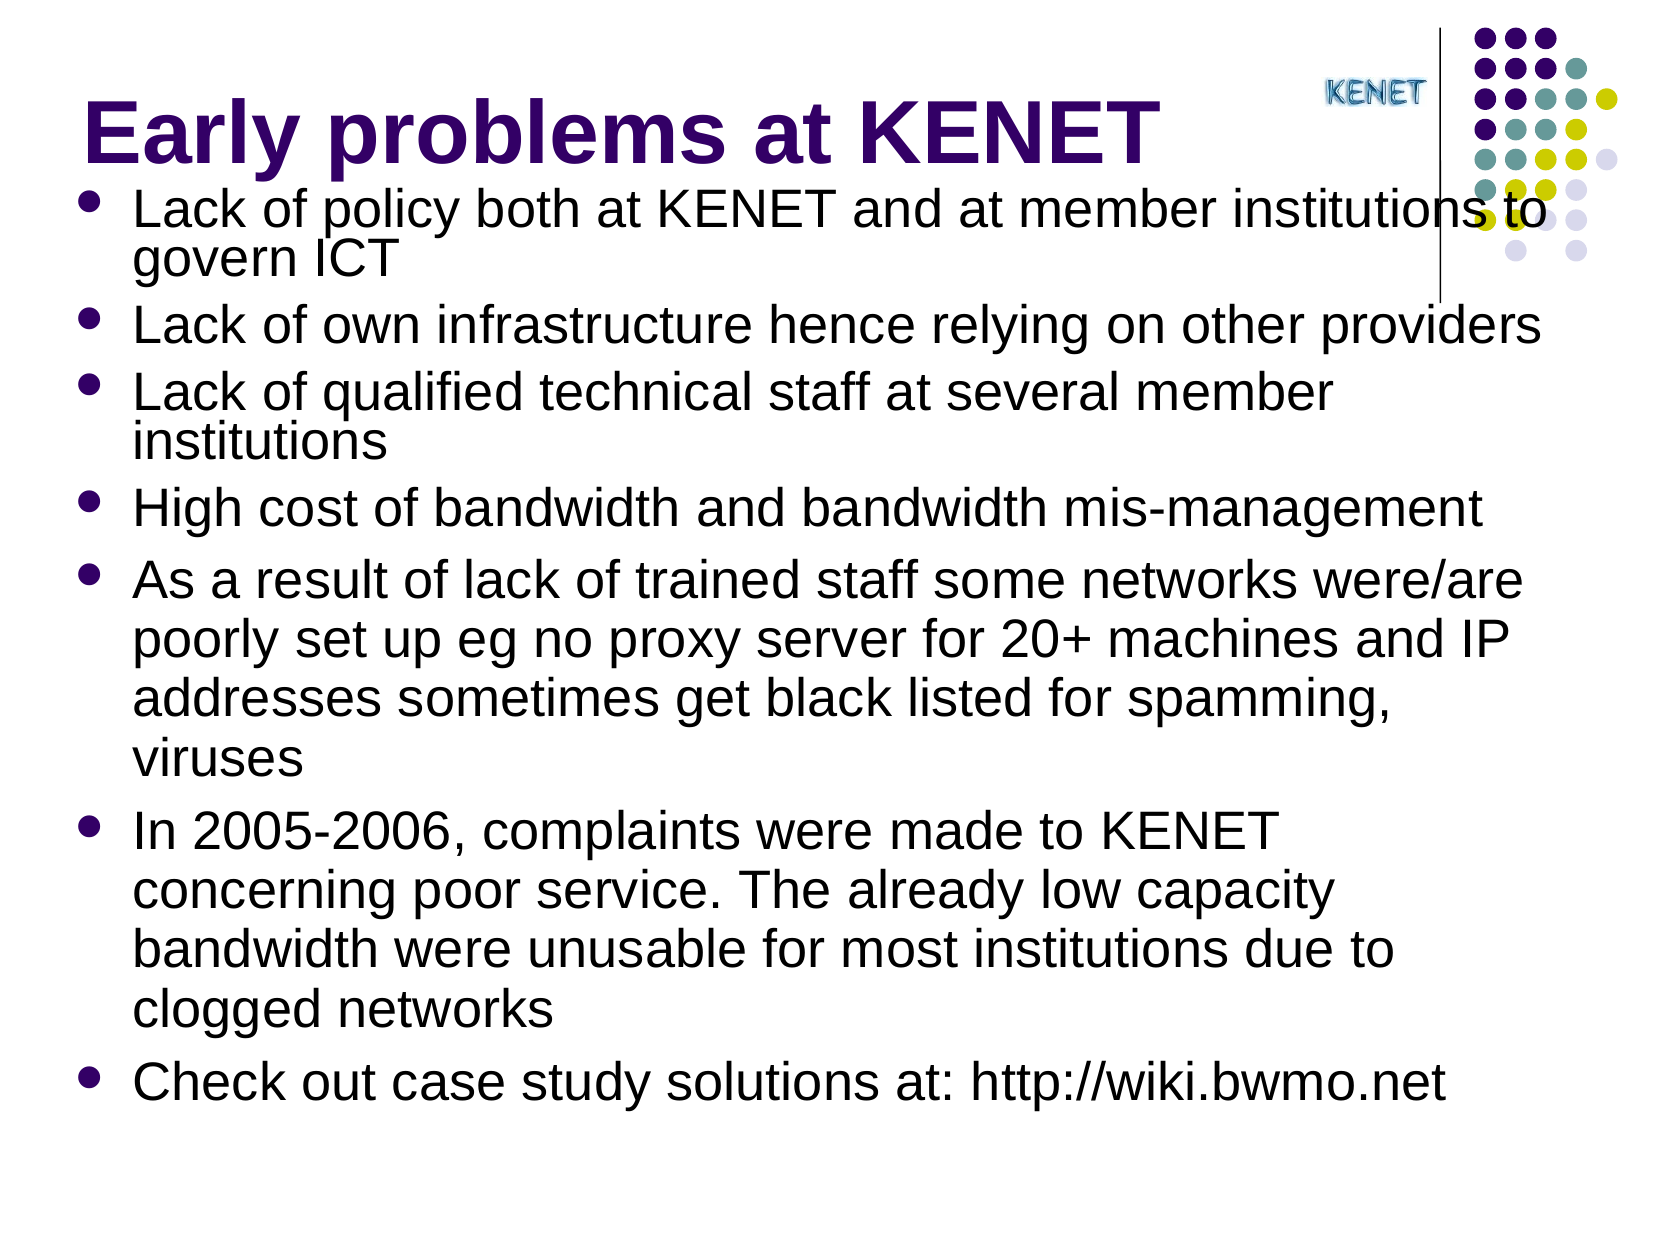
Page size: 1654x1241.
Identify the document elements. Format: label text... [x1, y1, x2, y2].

list Lack of policy both at KENET and at member institutions to govern ICT Lack of own infrastructure hence relying on other providers Lack of qualified technical staff at several member institutions High cost of bandwidth and bandwidth mis-management As a result of lack of trained staff some networks were/are poorly set up eg no proxy server for 20+ machines and IP addresses sometimes get black listed for spamming, viruses In 2005-2006, complaints were made to KENET concerning poor service. The already low capacity bandwidth were unusable for most institutions due to clogged networks Check out case study solutions at: http://wiki.bwmo.net [74, 187, 1562, 1217]
title Early problems at KENET [82, 29, 1446, 187]
